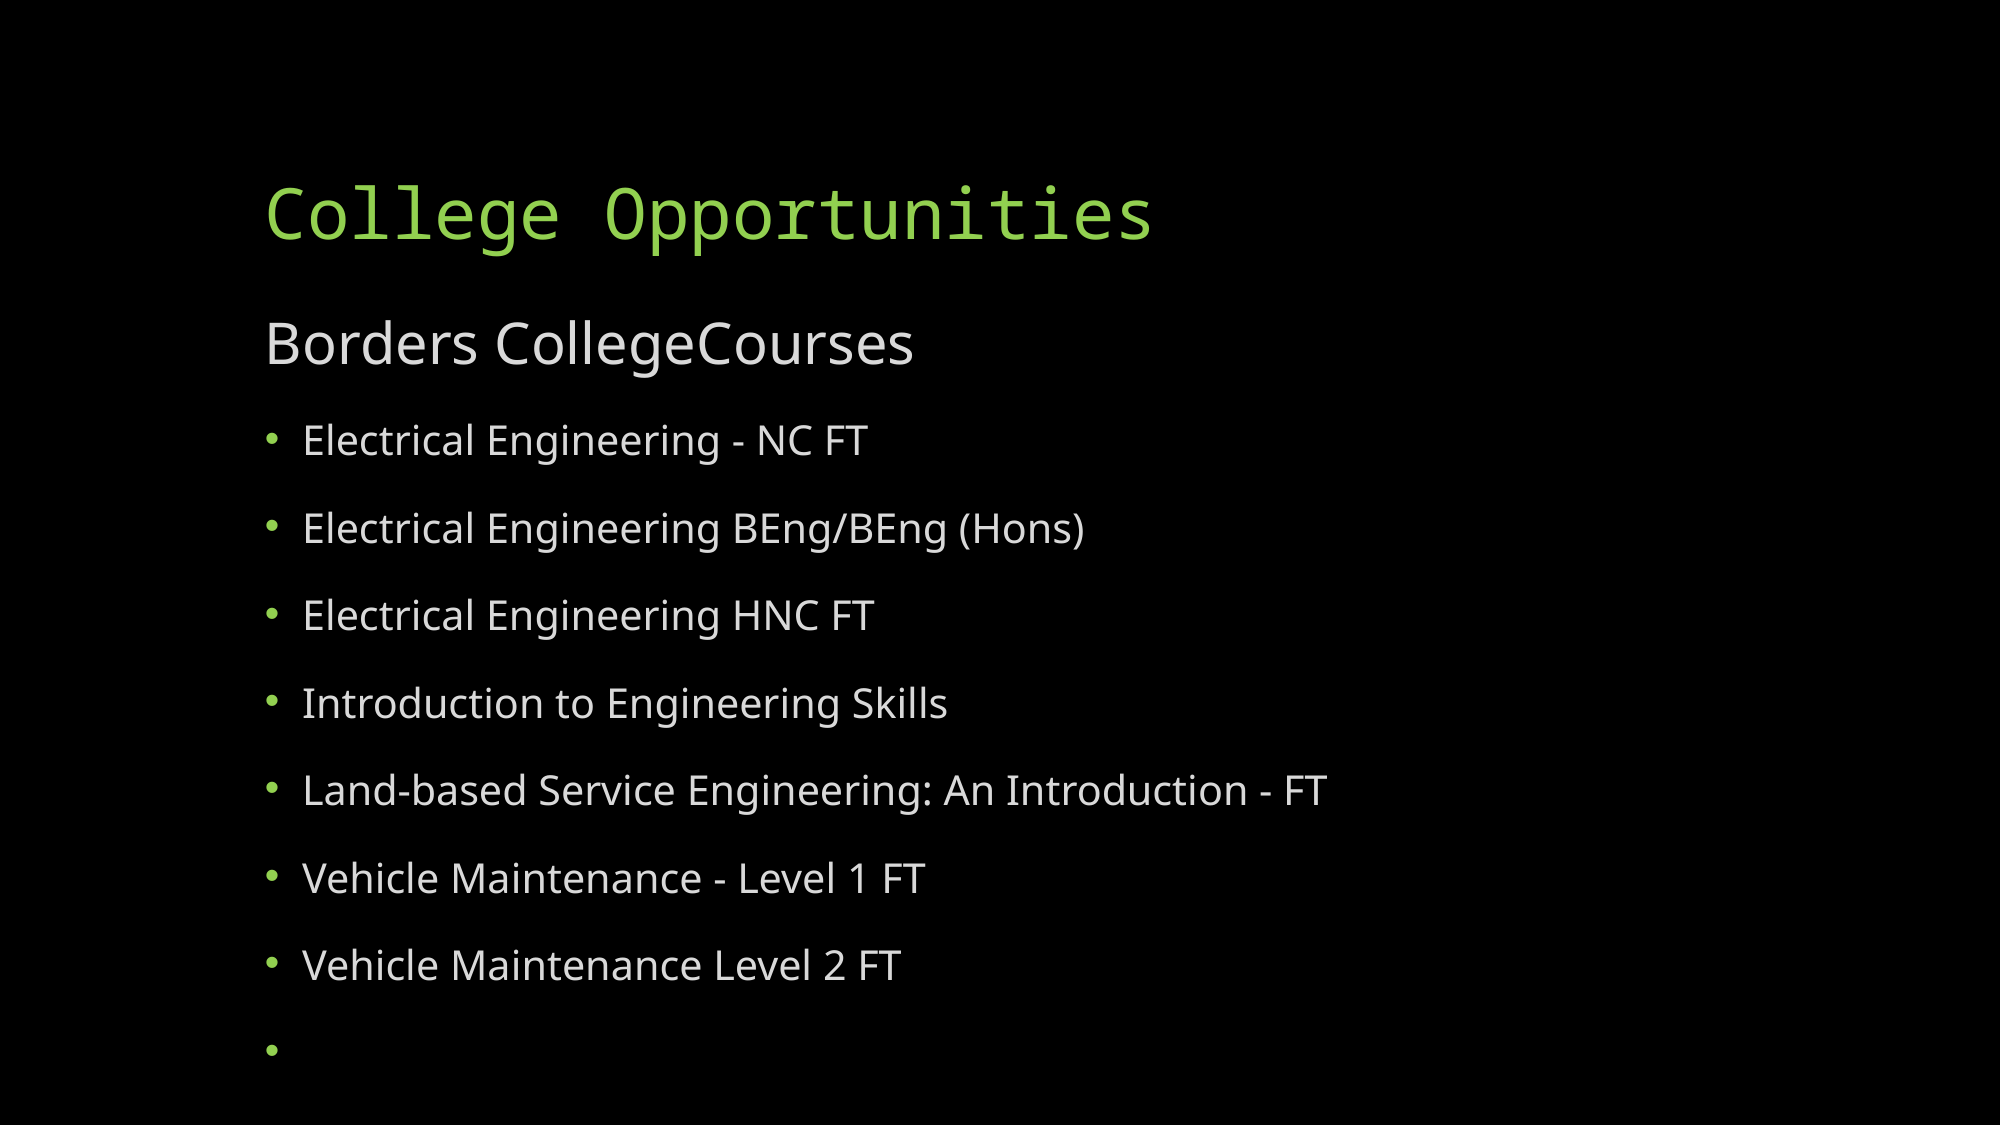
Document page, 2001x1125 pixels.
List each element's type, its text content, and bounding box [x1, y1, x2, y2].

list Borders College Courses Electrical Engineering - NC FT Electrical Engineering BEng/BEng (Hons) Electrical Engineering HNC FT Introduction to Engineering Skills Land-based Service Engineering: An Introduction - FT Vehicle Maintenance - Level 1 FT Vehicle Maintenance Level 2 FT [249, 299, 1750, 1000]
title College Opportunities [249, 75, 1750, 263]
